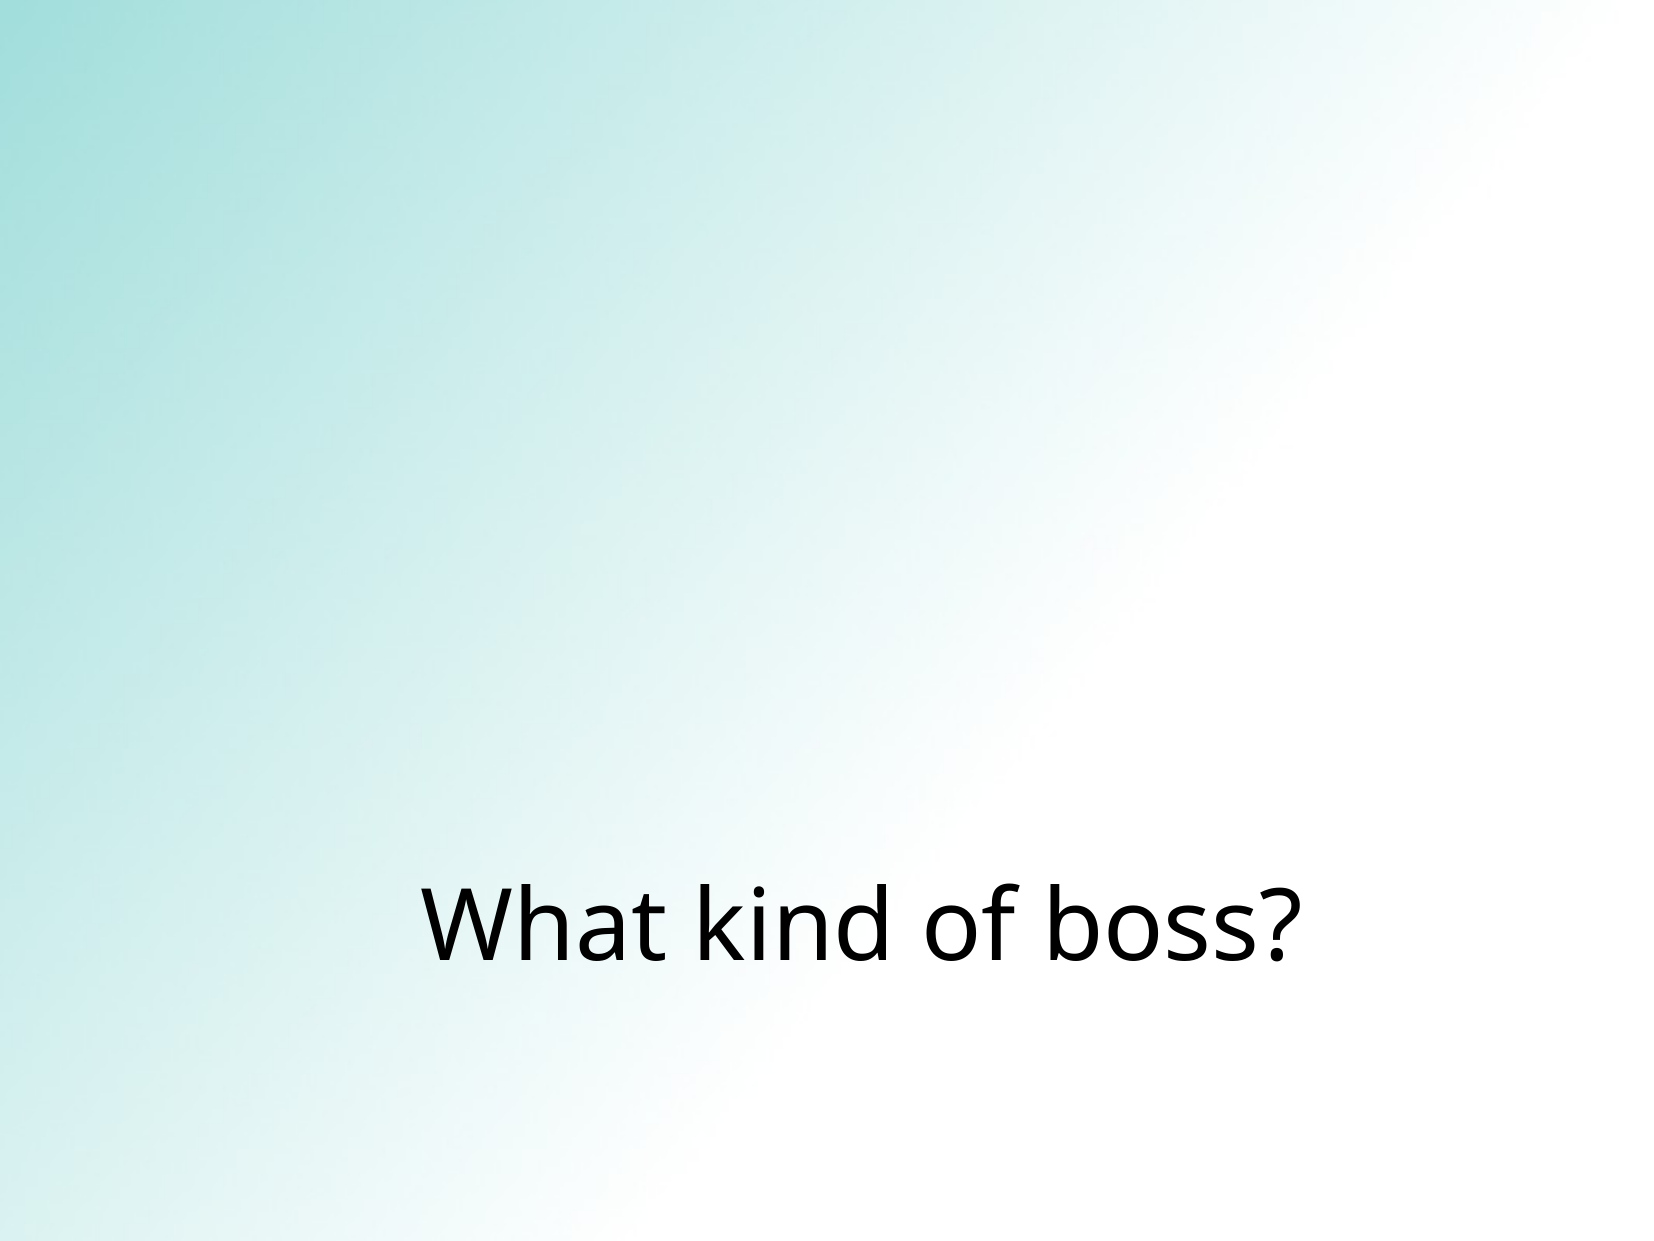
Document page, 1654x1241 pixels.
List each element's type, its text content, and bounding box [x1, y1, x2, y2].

subtitle What kind of boss? [118, 637, 1607, 1205]
picture [0, 0, 1654, 1241]
